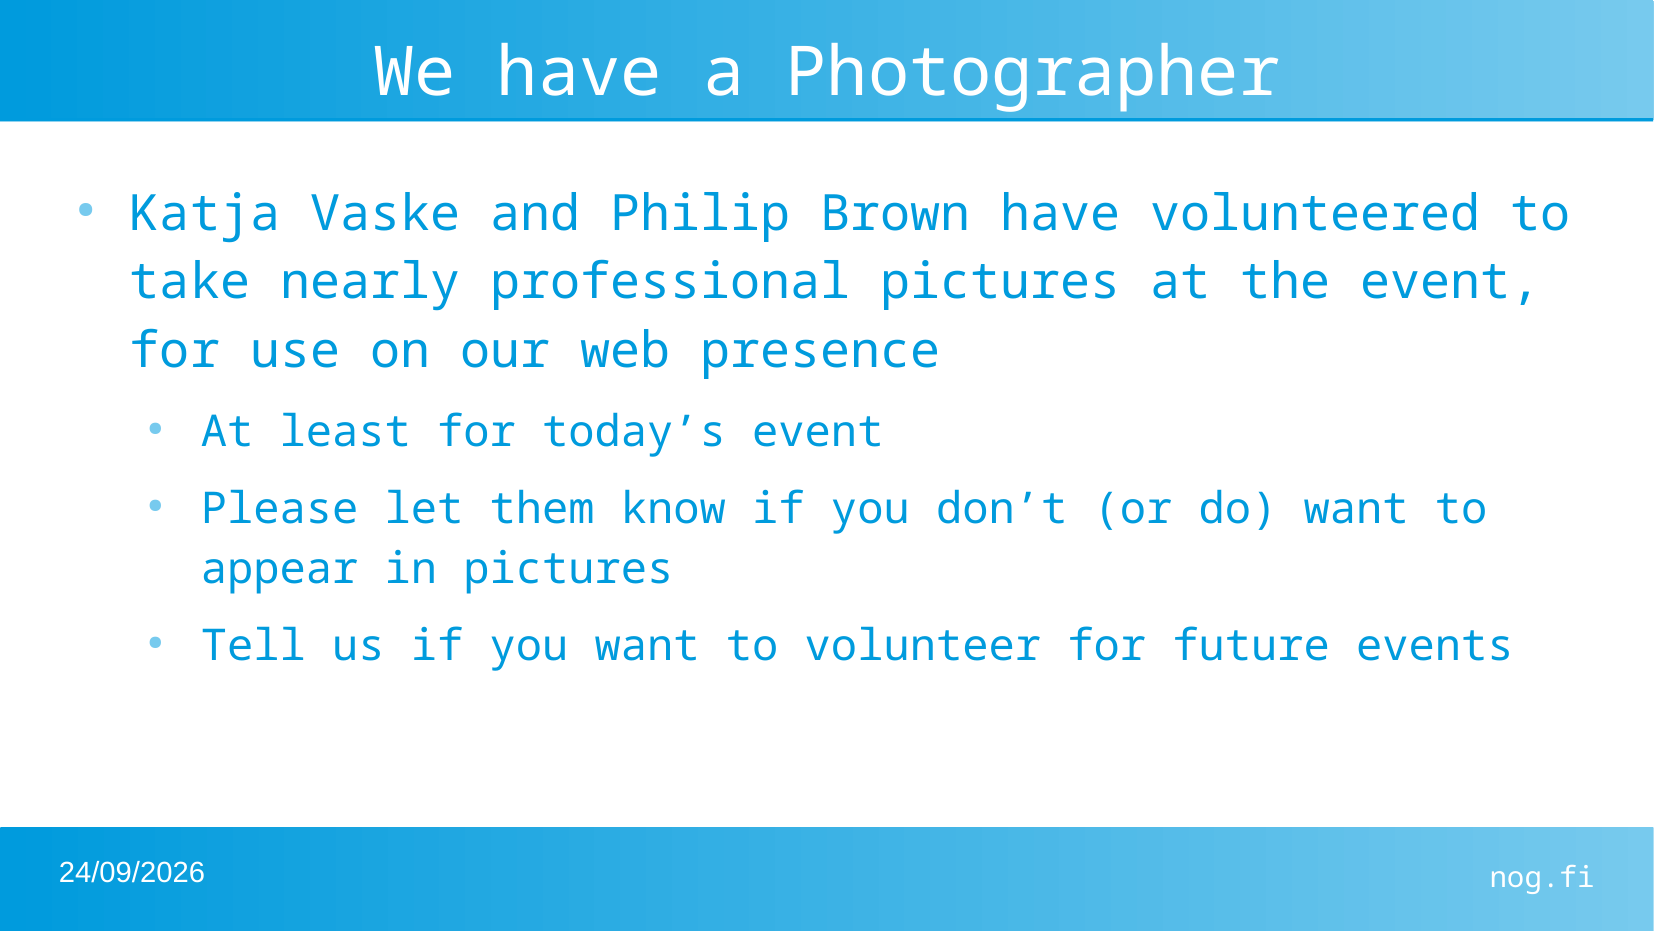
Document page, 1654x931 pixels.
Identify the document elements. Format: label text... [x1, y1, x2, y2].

list Katja Vaske and Philip Brown have volunteered to take nearly professional pictures at the event, for use on our web presence At least for today’s event Please let them know if you don’t (or do) want to appear in pictures Tell us if you want to volunteer for future events [59, 177, 1595, 768]
title We have a Photographer [59, 26, 1595, 112]
